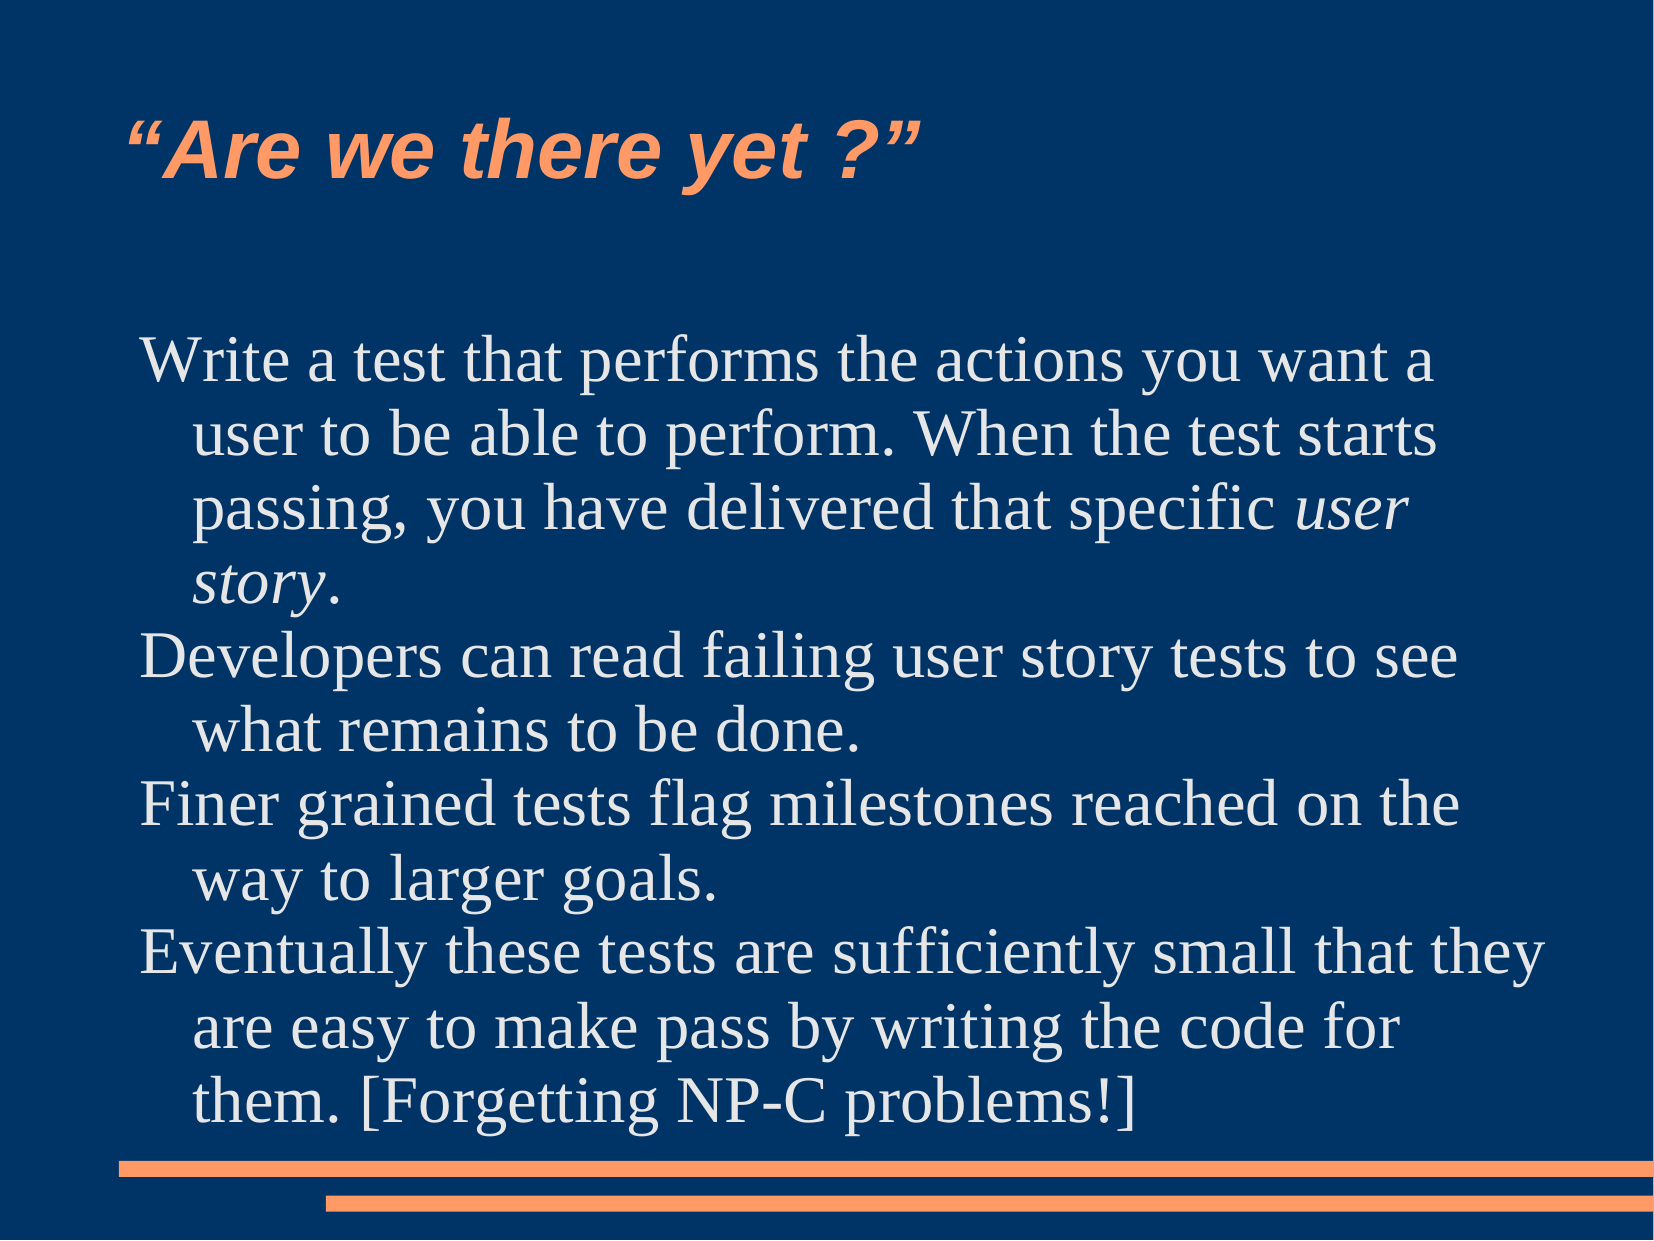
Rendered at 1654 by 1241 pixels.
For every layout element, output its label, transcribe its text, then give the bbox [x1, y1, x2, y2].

list Write a test that performs the actions you want a user to be able to perform. When the test starts passing, you have delivered that specific user story. Developers can read failing user story tests to see what remains to be done. Finer grained tests flag milestones reached on the way to larger goals. Eventually these tests are sufficiently small that they are easy to make pass by writing the code for them. [Forgetting NP-C problems!] [121, 322, 1561, 1137]
title “Are we there yet ?” [121, 53, 1534, 247]
